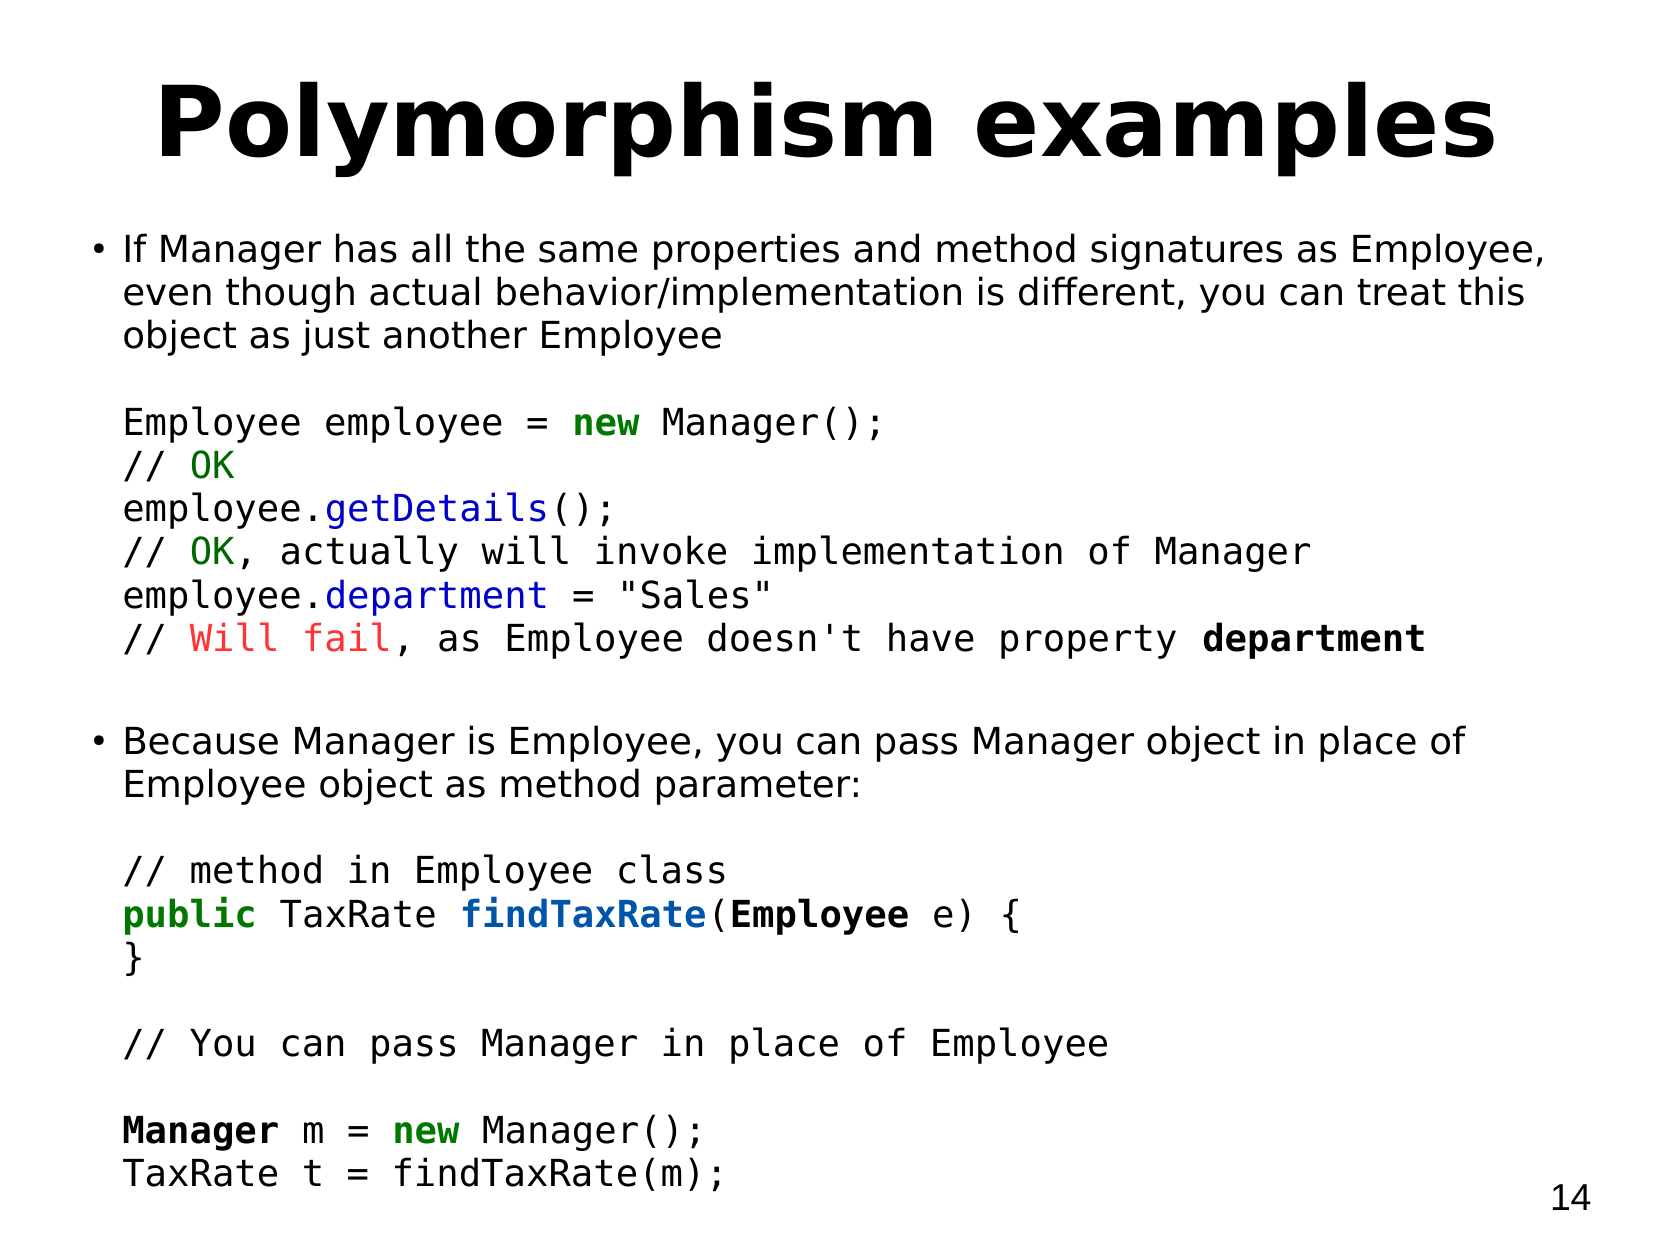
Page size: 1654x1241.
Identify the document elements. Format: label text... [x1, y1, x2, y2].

title Polymorphism examples [82, 65, 1571, 180]
list If Manager has all the same properties and method signatures as Employee, even though actual behavior/implementation is different, you can treat this object as just another Employee Employee employee = new Manager(); // OK employee.getDetails(); // OK, actually will invoke implementation of Manager employee.department = "Sales" // Will fail, as Employee doesn't have property department Because Manager is Employee, you can pass Manager object in place of Employee object as method parameter: // method in Employee class public TaxRate findTaxRate(Employee e) { } // You can pass Manager in place of Employee Manager m = new Manager(); TaxRate t = findTaxRate(m); [82, 227, 1571, 1205]
